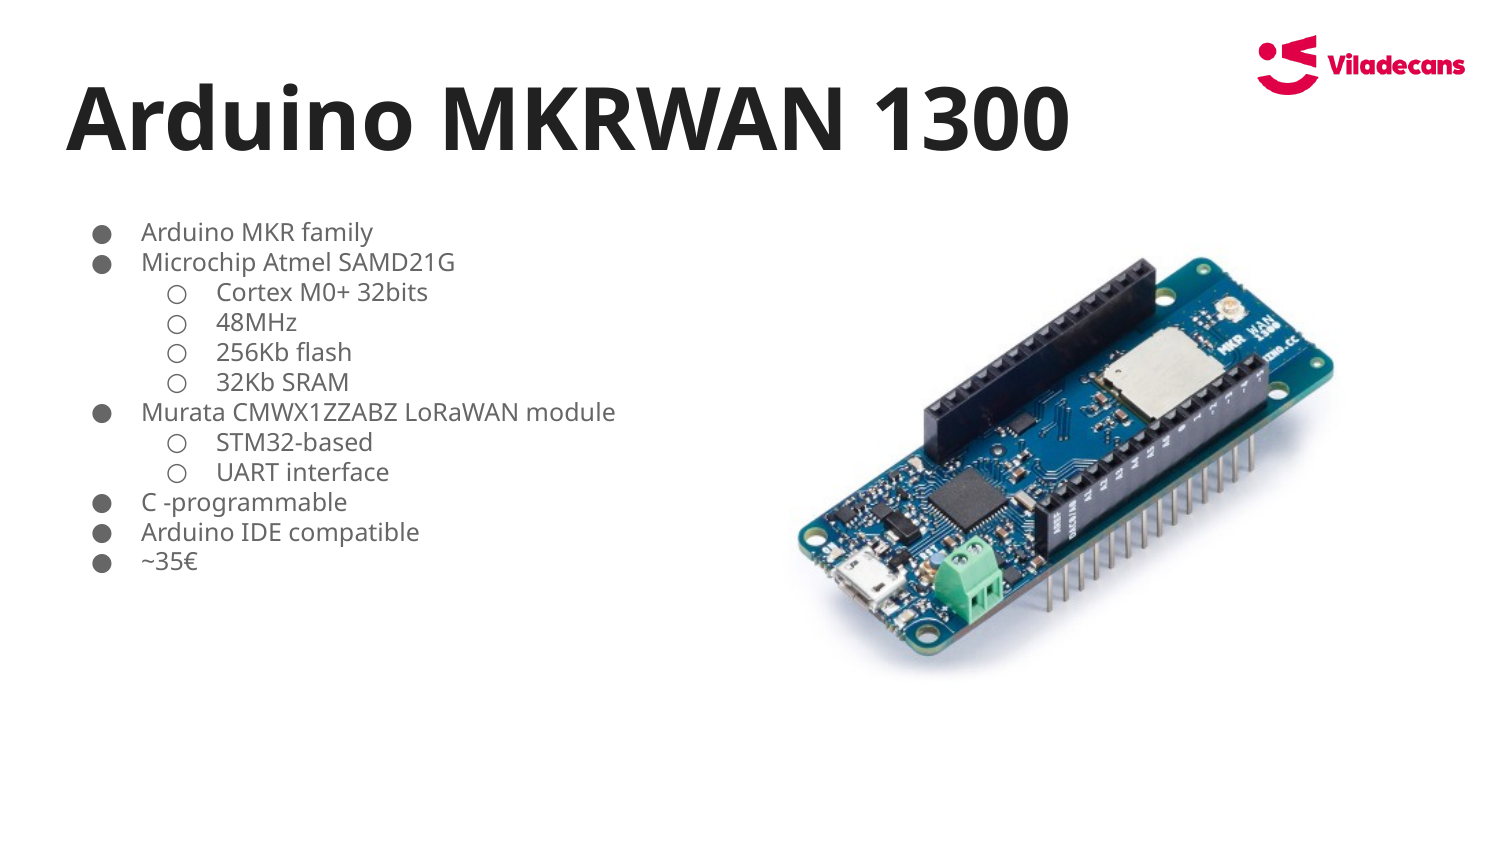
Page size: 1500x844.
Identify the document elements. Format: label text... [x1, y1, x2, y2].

list Arduino MKR family Microchip Atmel SAMD21G Cortex M0+ 32bits 48MHz 256Kb flash 32Kb SRAM Murata CMWX1ZZABZ LoRaWAN module STM32-based UART interface C -programmable Arduino IDE compatible ~35€ [51, 201, 718, 750]
picture [1257, 35, 1465, 95]
picture [724, 201, 1409, 715]
title Arduino MKRWAN 1300 [51, 48, 1449, 180]
